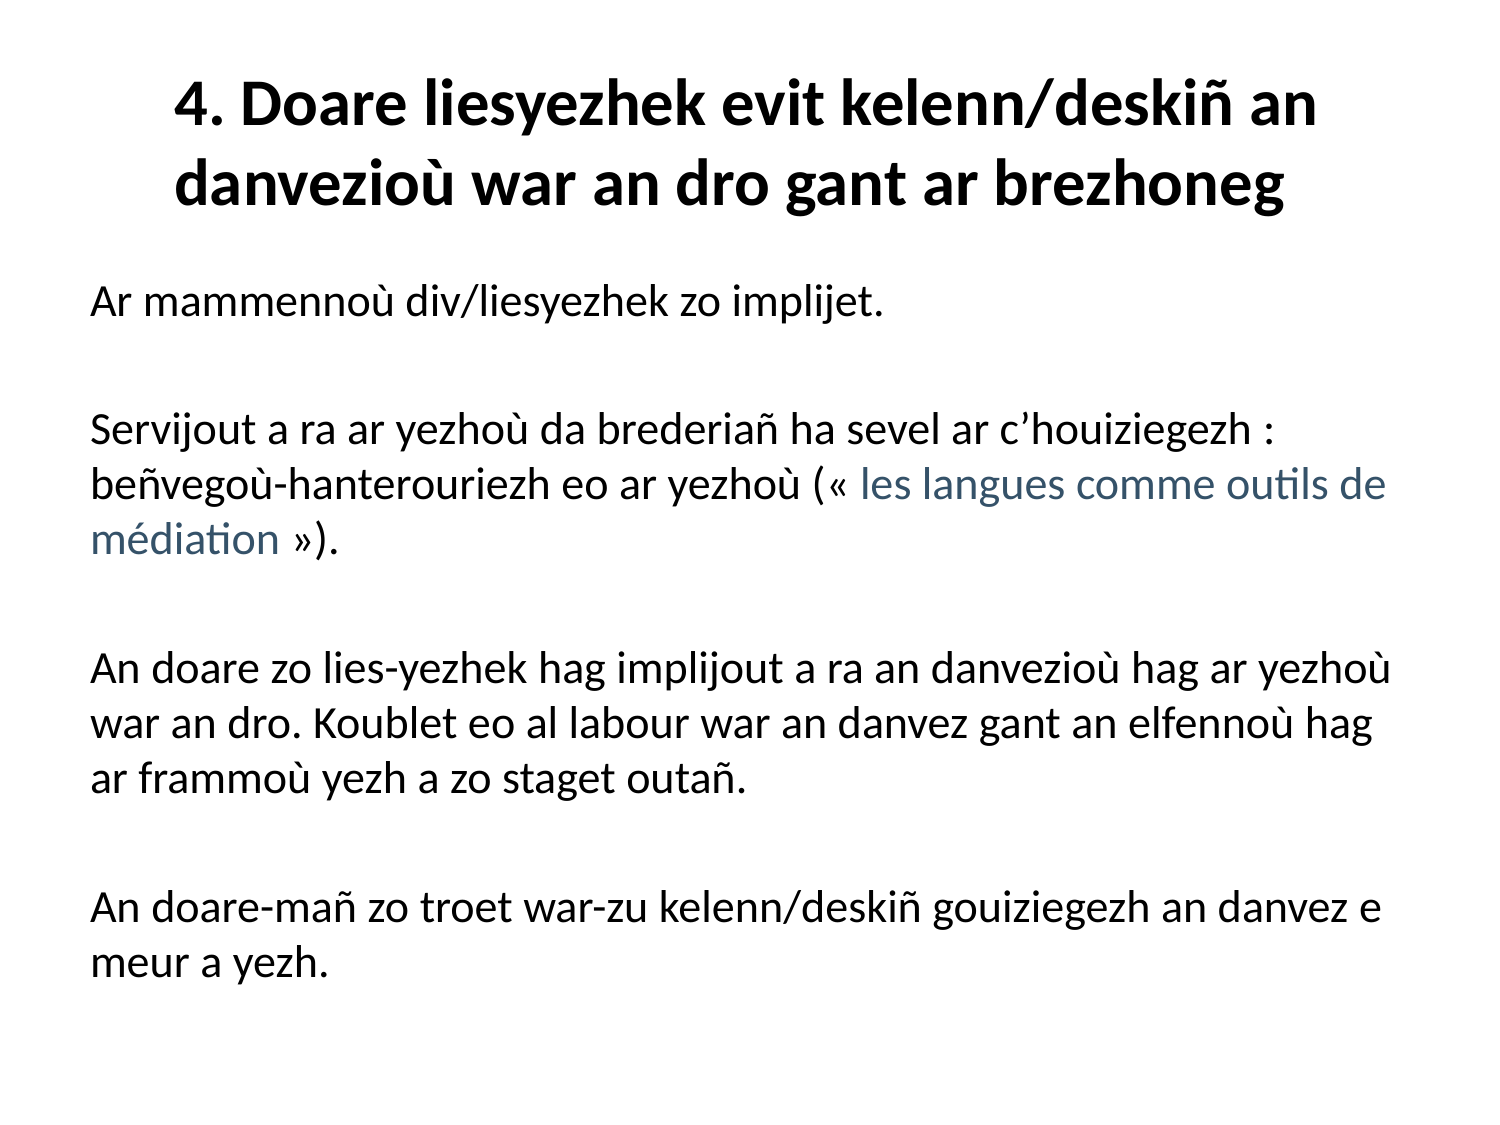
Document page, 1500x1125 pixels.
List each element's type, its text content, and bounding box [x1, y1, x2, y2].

list Ar mammennoù div/liesyezhek zo implijet. Servijout a ra ar yezhoù da brederiañ ha sevel ar c’houiziegezh : beñvegoù-hanterouriezh eo ar yezhoù (« les langues comme outils de médiation »). An doare zo lies-yezhek hag implijout a ra an danvezioù hag ar yezhoù war an dro. Koublet eo al labour war an danvez gant an elfennoù hag ar frammoù yezh a zo staget outañ. An doare-mañ zo troet war-zu kelenn/deskiñ gouiziegezh an danvez e meur a yezh. [75, 262, 1425, 1005]
title 4. Doare liesyezhek evit kelenn/deskiñ an danvezioù war an dro gant ar brezhoneg [75, 45, 1425, 233]
